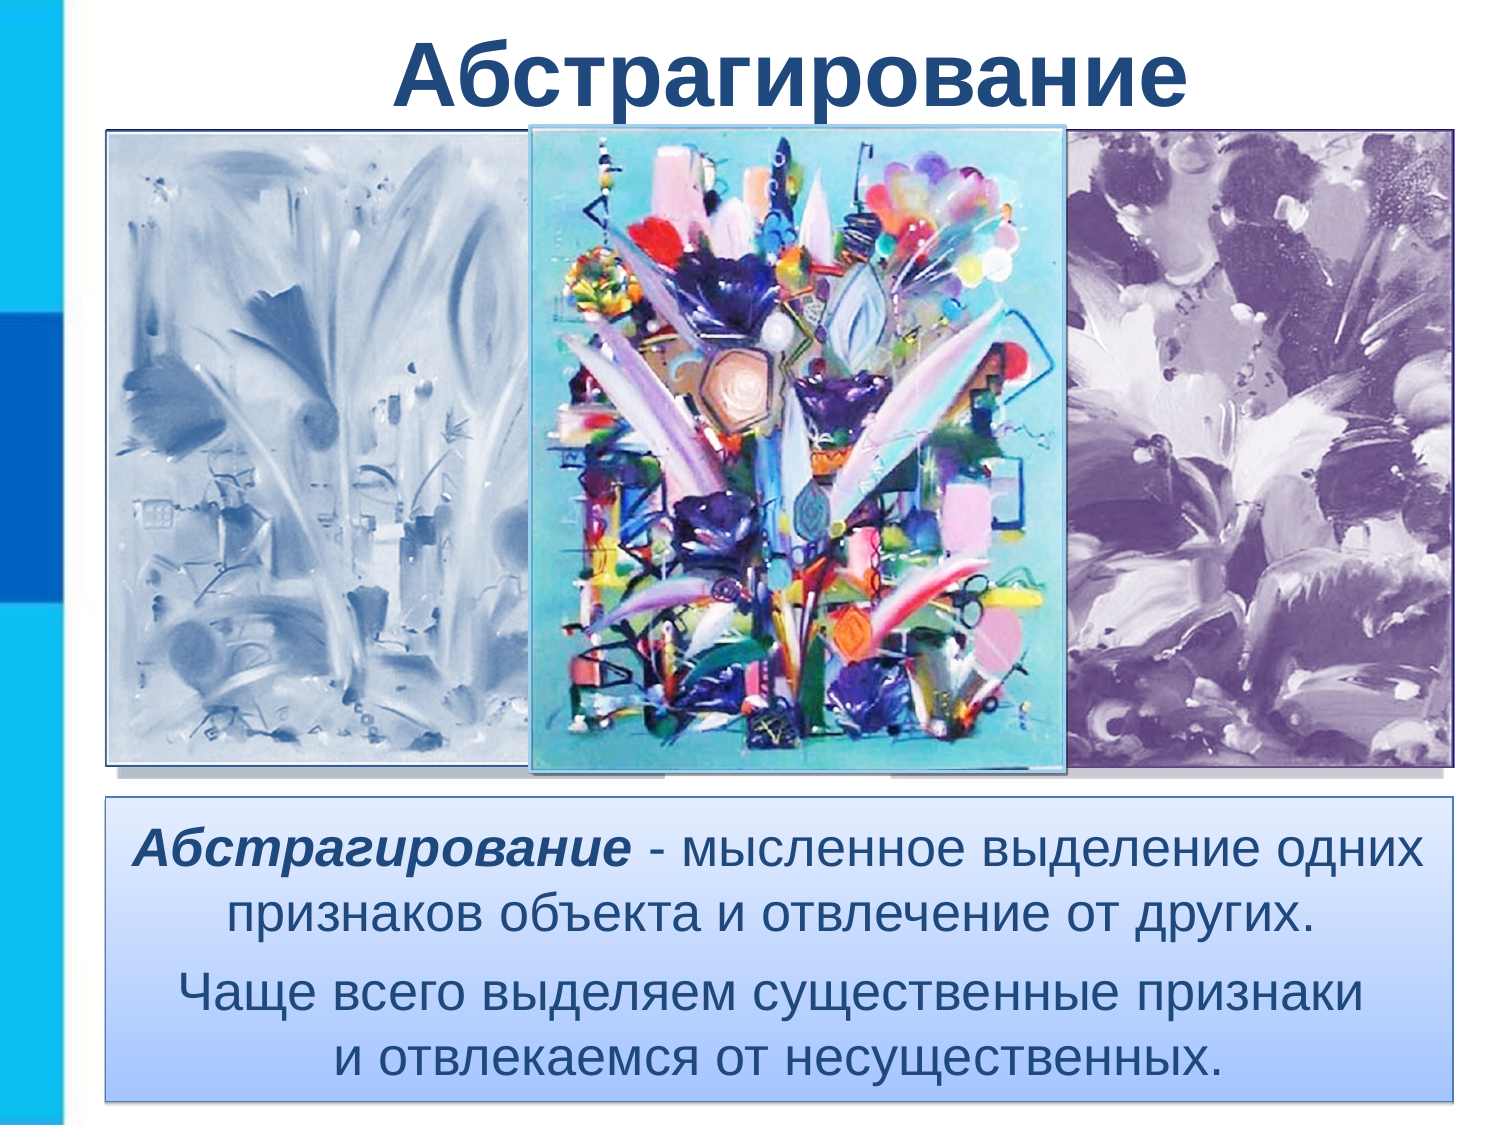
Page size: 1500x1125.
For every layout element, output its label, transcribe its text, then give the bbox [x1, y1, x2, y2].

title Абстрагирование [128, 0, 1454, 128]
picture [0, 0, 1500, 1125]
list Абстрагирование - мысленное выделение одних признаков объекта и отвлечение от других. Чаще всего выделяем существенные признаки и отвлекаемся от несущественных. [105, 796, 1454, 1102]
